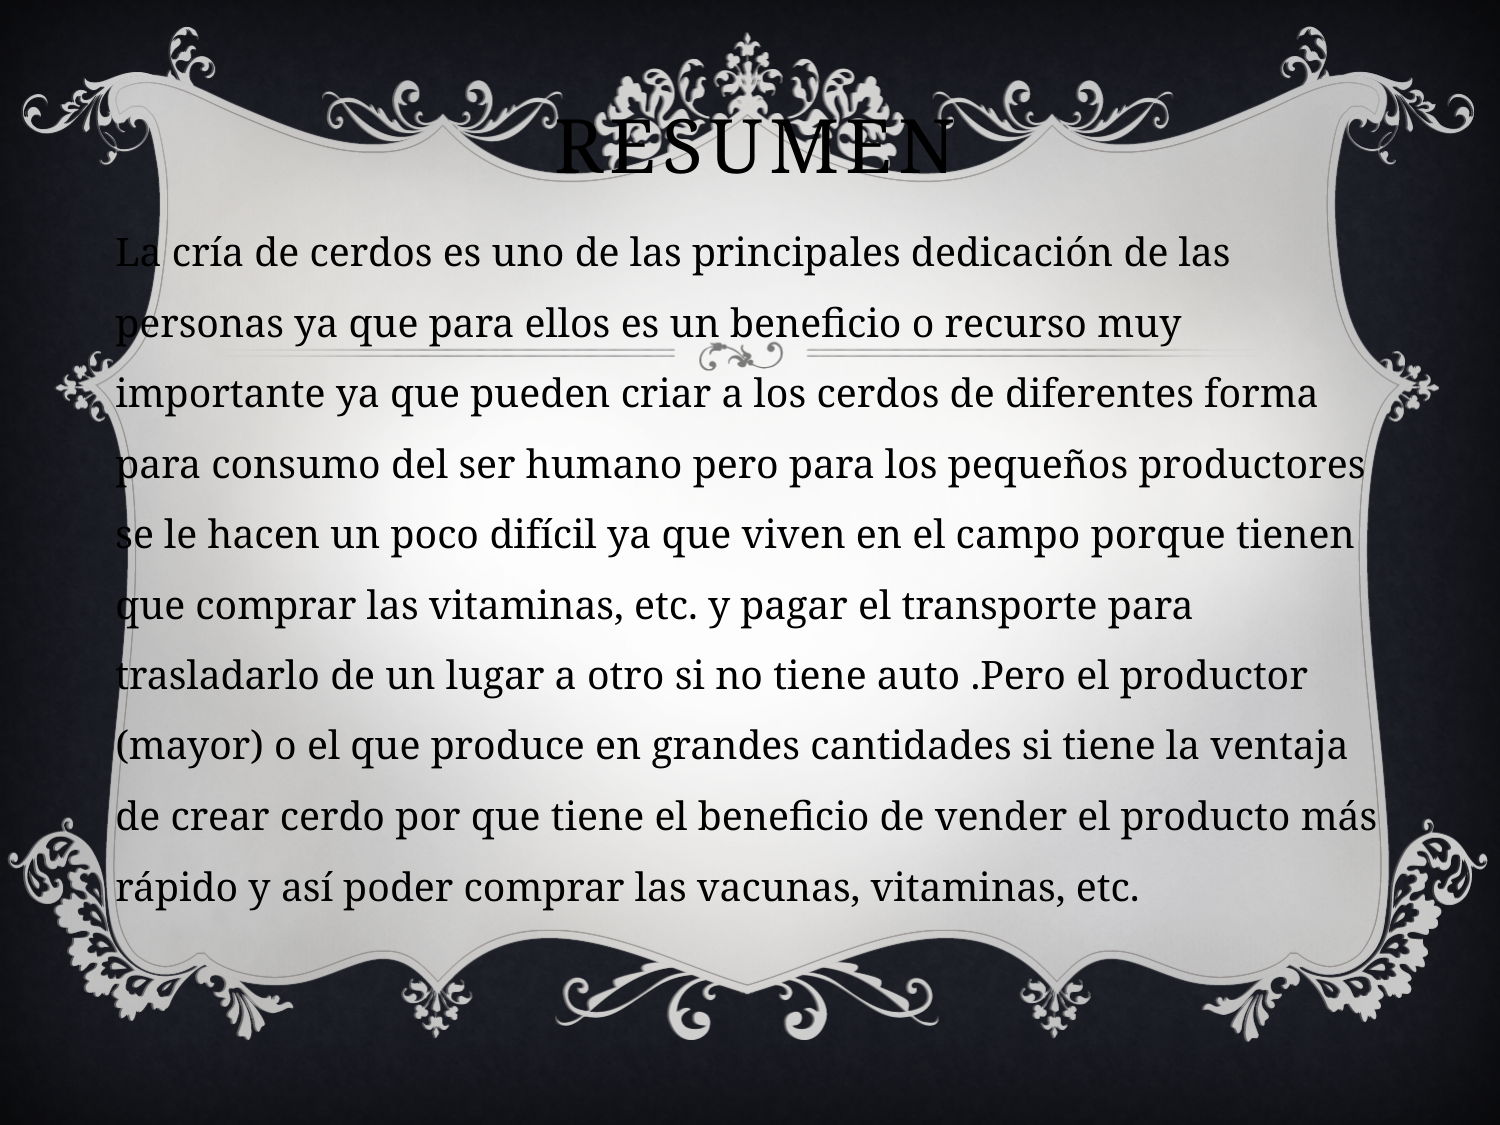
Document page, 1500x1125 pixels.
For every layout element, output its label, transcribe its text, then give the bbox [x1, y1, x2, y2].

title Resumen [230, 78, 1281, 196]
list La cría de cerdos es uno de las principales dedicación de las personas ya que para ellos es un beneficio o recurso muy importante ya que pueden criar a los cerdos de diferentes forma para consumo del ser humano pero para los pequeños productores se le hacen un poco difícil ya que viven en el campo porque tienen que comprar las vitaminas, etc. y pagar el transporte para trasladarlo de un lugar a otro si no tiene auto .Pero el productor (mayor) o el que produce en grandes cantidades si tiene la ventaja de crear cerdo por que tiene el beneficio de vender el producto más rápido y así poder comprar las vacunas, vitaminas, etc. [100, 196, 1400, 976]
